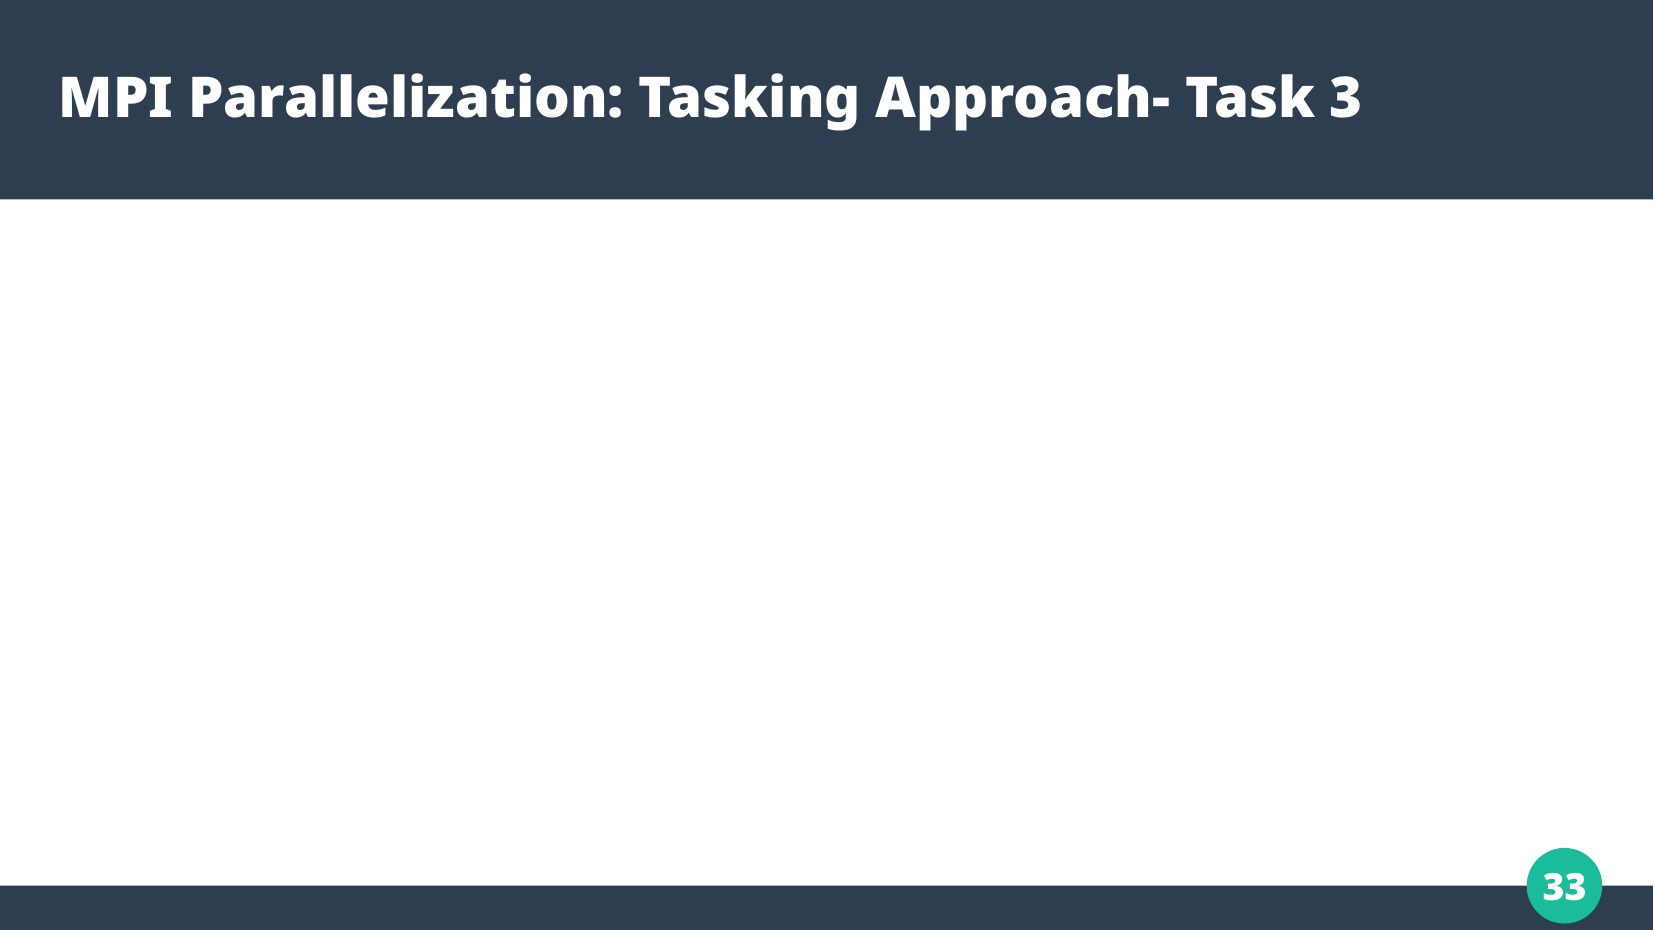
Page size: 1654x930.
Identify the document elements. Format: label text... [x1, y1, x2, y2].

title MPI Parallelization: Tasking Approach- Task 3 [58, 36, 1594, 155]
